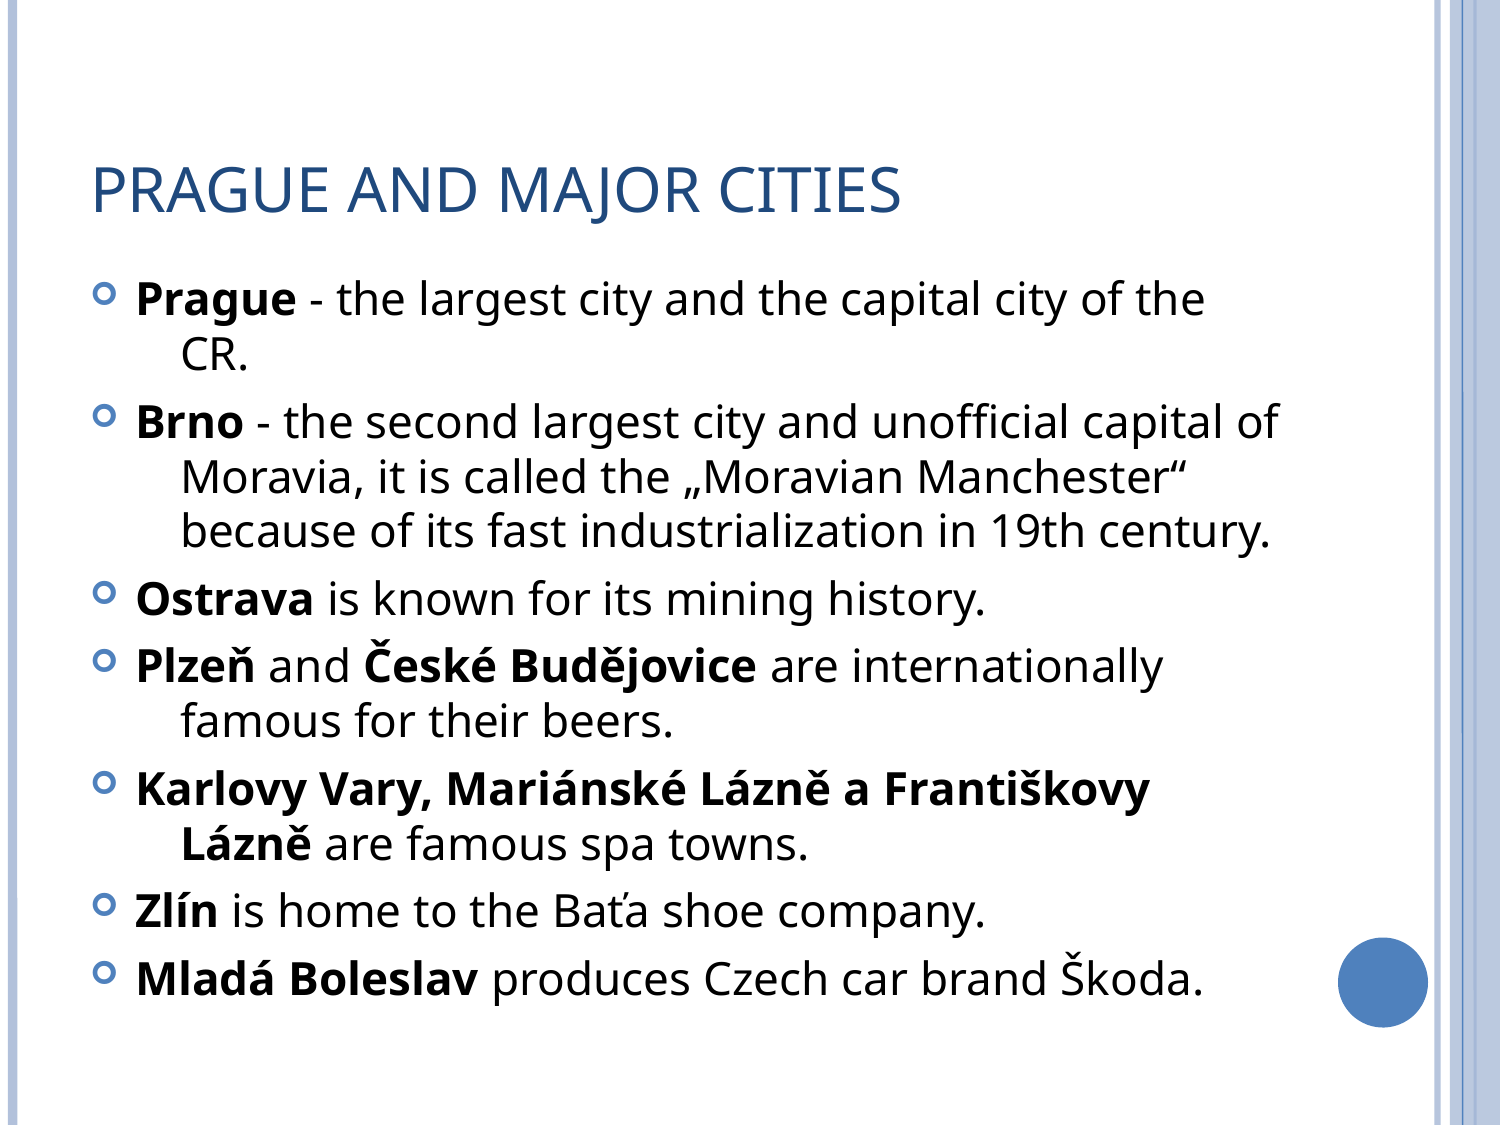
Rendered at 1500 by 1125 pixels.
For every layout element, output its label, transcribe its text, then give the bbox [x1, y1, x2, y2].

title Prague and major cities [75, 45, 1300, 233]
list Prague - the largest city and the capital city of the CR. Brno - the second largest city and unofficial capital of Moravia, it is called the „Moravian Manchester“ because of its fast industrialization in 19th century. Ostrava is known for its mining history. Plzeň and České Budějovice are internationally famous for their beers. Karlovy Vary, Mariánské Lázně a Františkovy Lázně are famous spa towns. Zlín is home to the Baťa shoe company. Mladá Boleslav produces Czech car brand Škoda. [75, 262, 1300, 1062]
